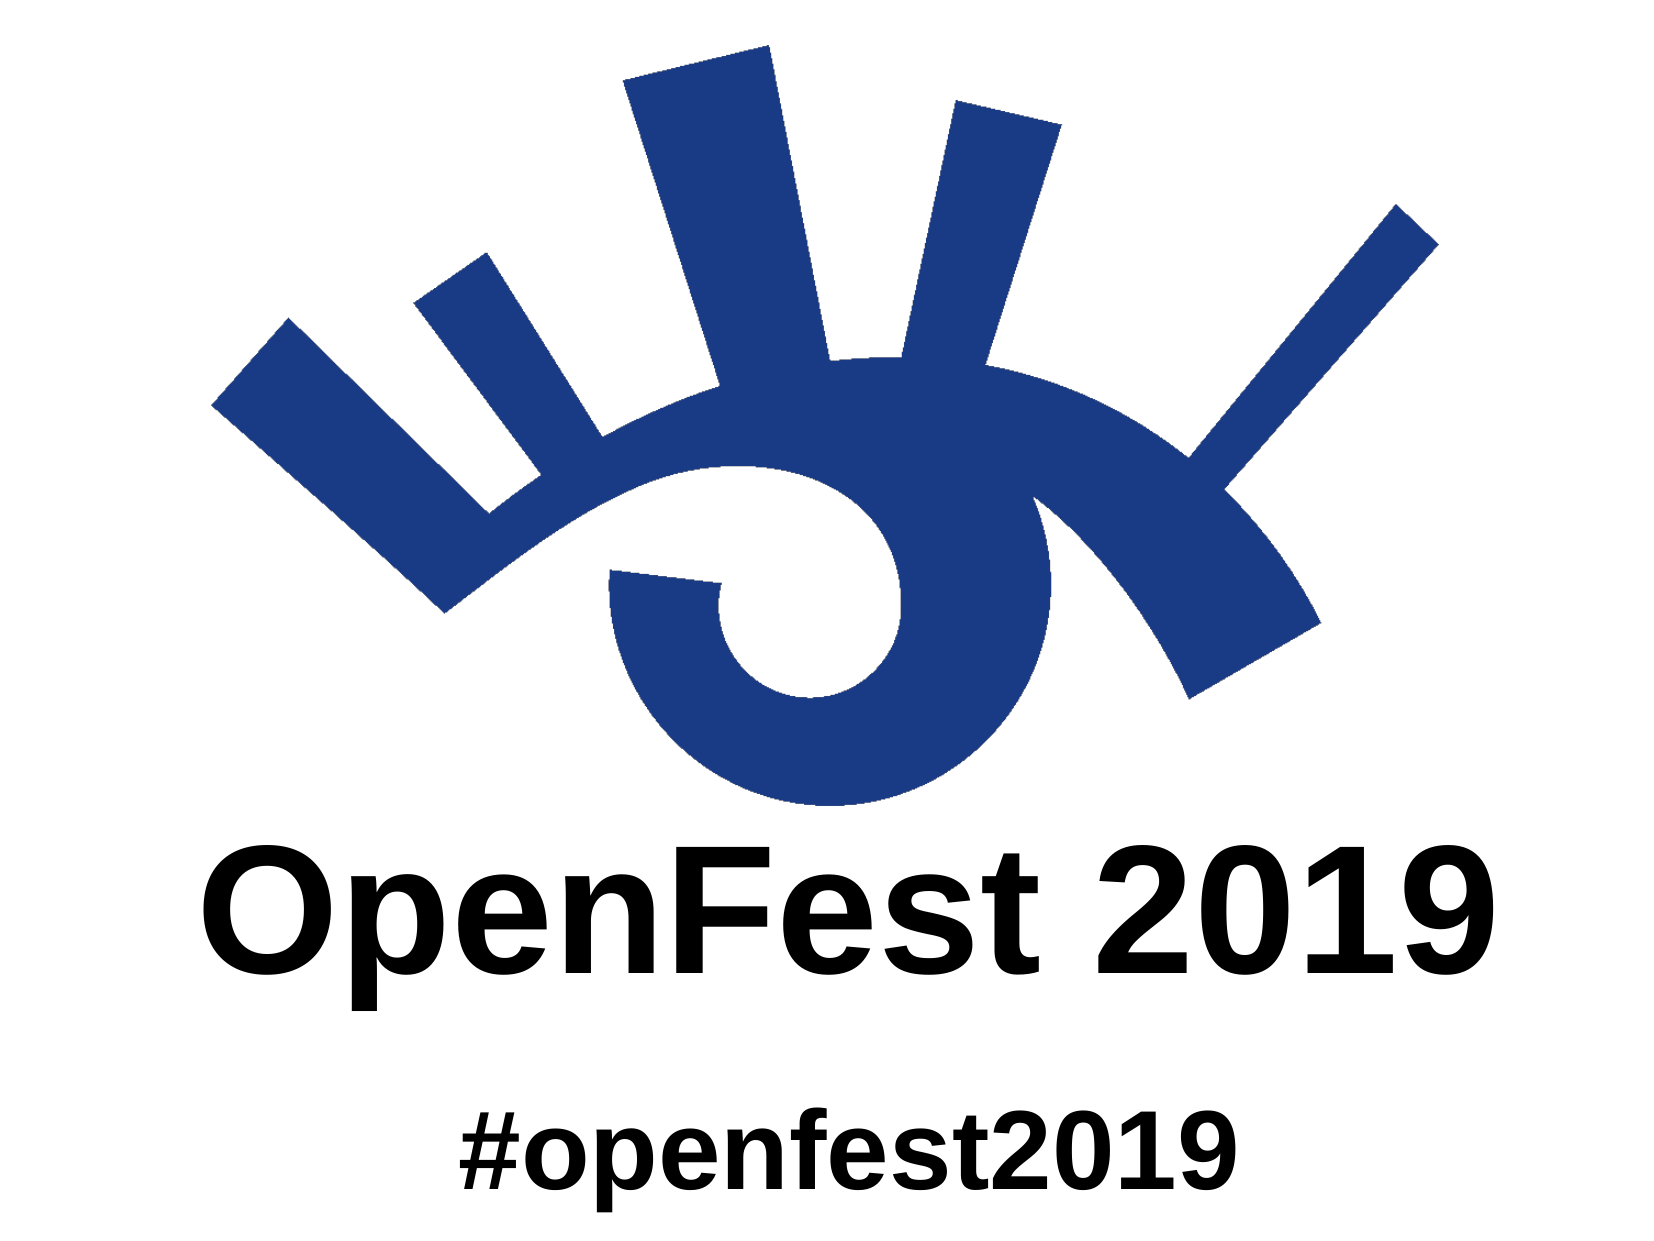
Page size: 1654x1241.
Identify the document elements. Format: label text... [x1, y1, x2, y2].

picture [210, 44, 1440, 455]
subtitle OpenFest 2019 #openfest2019 [105, 455, 1594, 1241]
